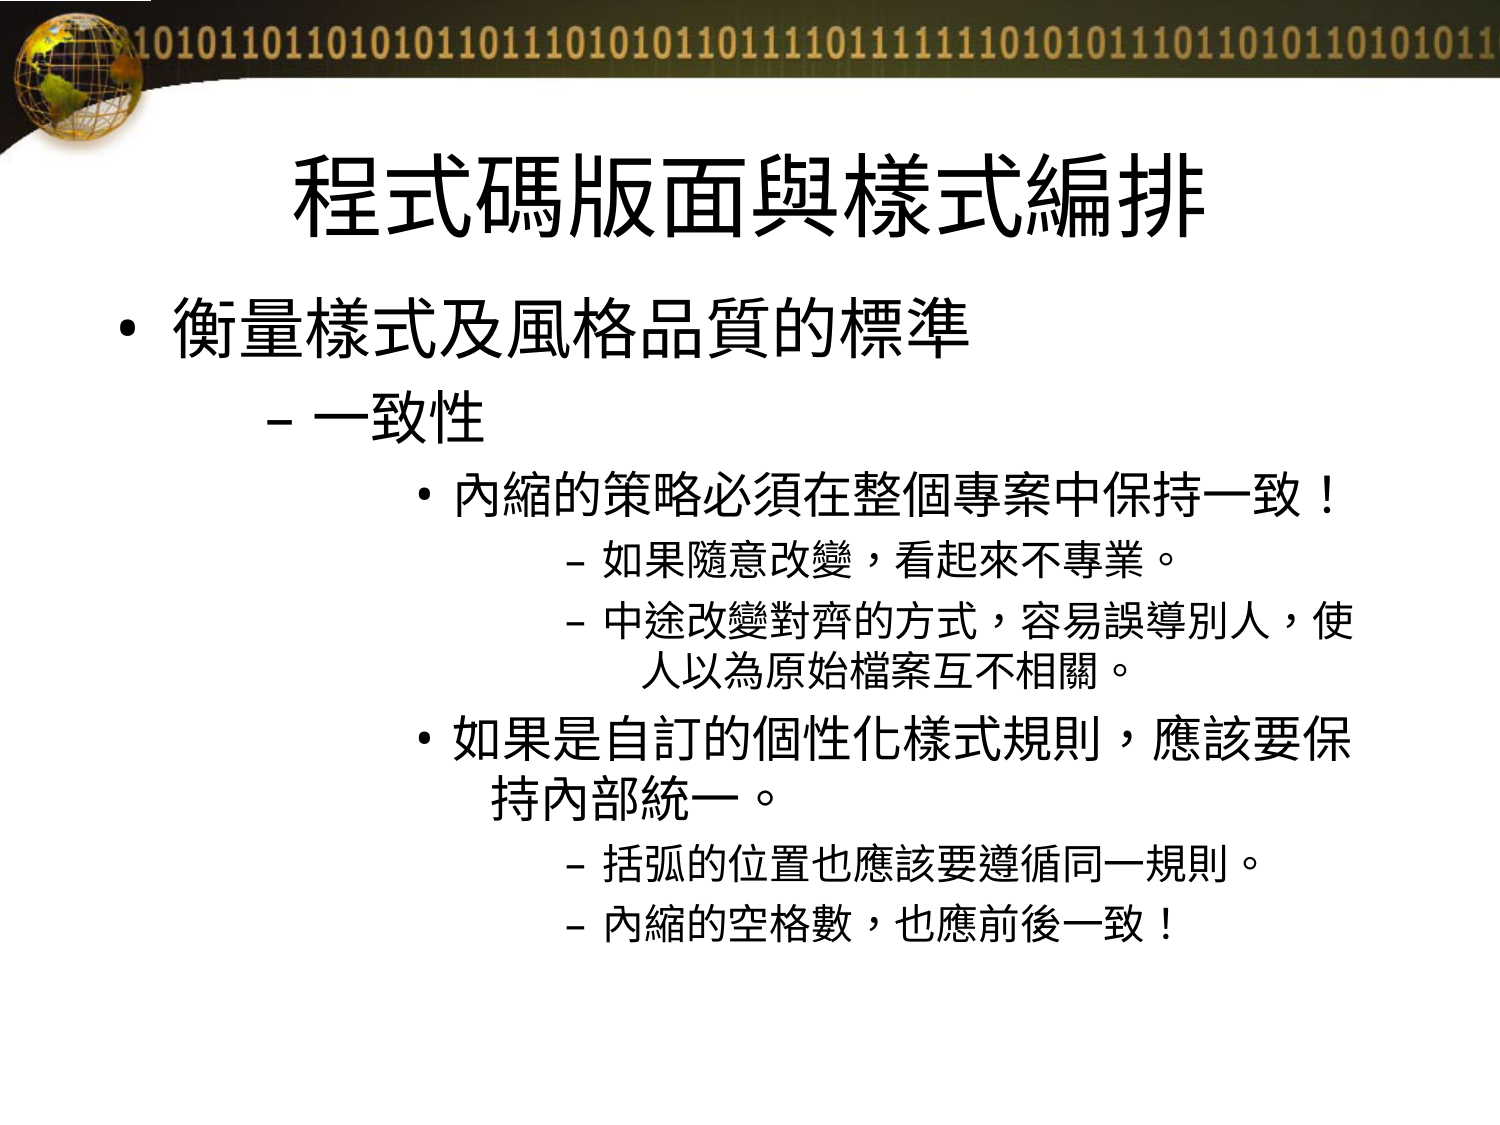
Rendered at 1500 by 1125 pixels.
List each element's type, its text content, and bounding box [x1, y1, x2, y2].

list 衡量樣式及風格品質的標準 一致性 內縮的策略必須在整個專案中保持一致！ 如果隨意改變，看起來不專業。 中途改變對齊的方式，容易誤導別人，使人以為原始檔案互不相關。 如果是自訂的個性化樣式規則，應該要保持內部統一。 括弧的位置也應該要遵循同一規則。 內縮的空格數，也應前後一致！ [100, 278, 1376, 1024]
title 程式碼版面與樣式編排 [112, 99, 1388, 288]
